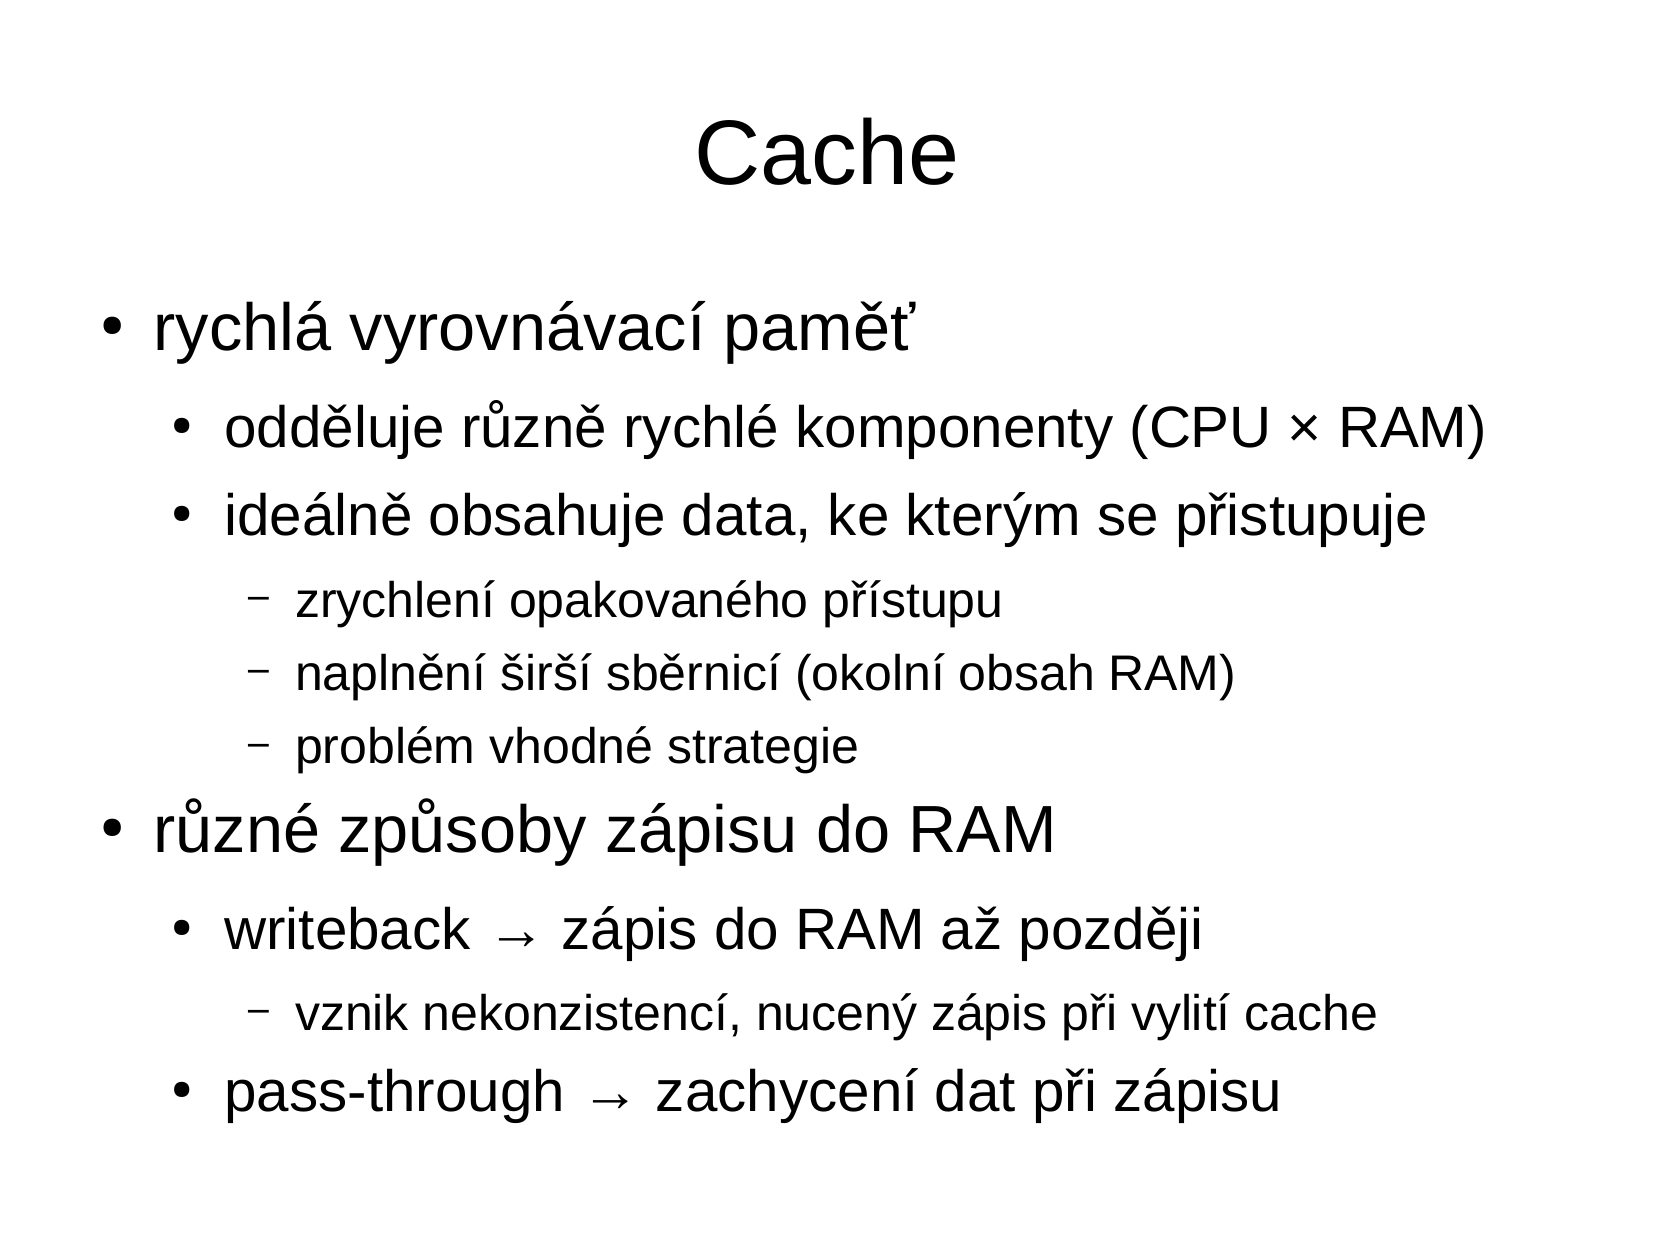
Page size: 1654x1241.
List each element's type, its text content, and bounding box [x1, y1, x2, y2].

list rychlá vyrovnávací paměť odděluje různě rychlé komponenty (CPU × RAM) ideálně obsahuje data, ke kterým se přistupuje zrychlení opakovaného přístupu naplnění širší sběrnicí (okolní obsah RAM) problém vhodné strategie různé způsoby zápisu do RAM writeback → zápis do RAM až později vznik nekonzistencí, nucený zápis při vylití cache pass-through → zachycení dat při zápisu [82, 290, 1571, 1123]
title Cache [82, 56, 1571, 250]
